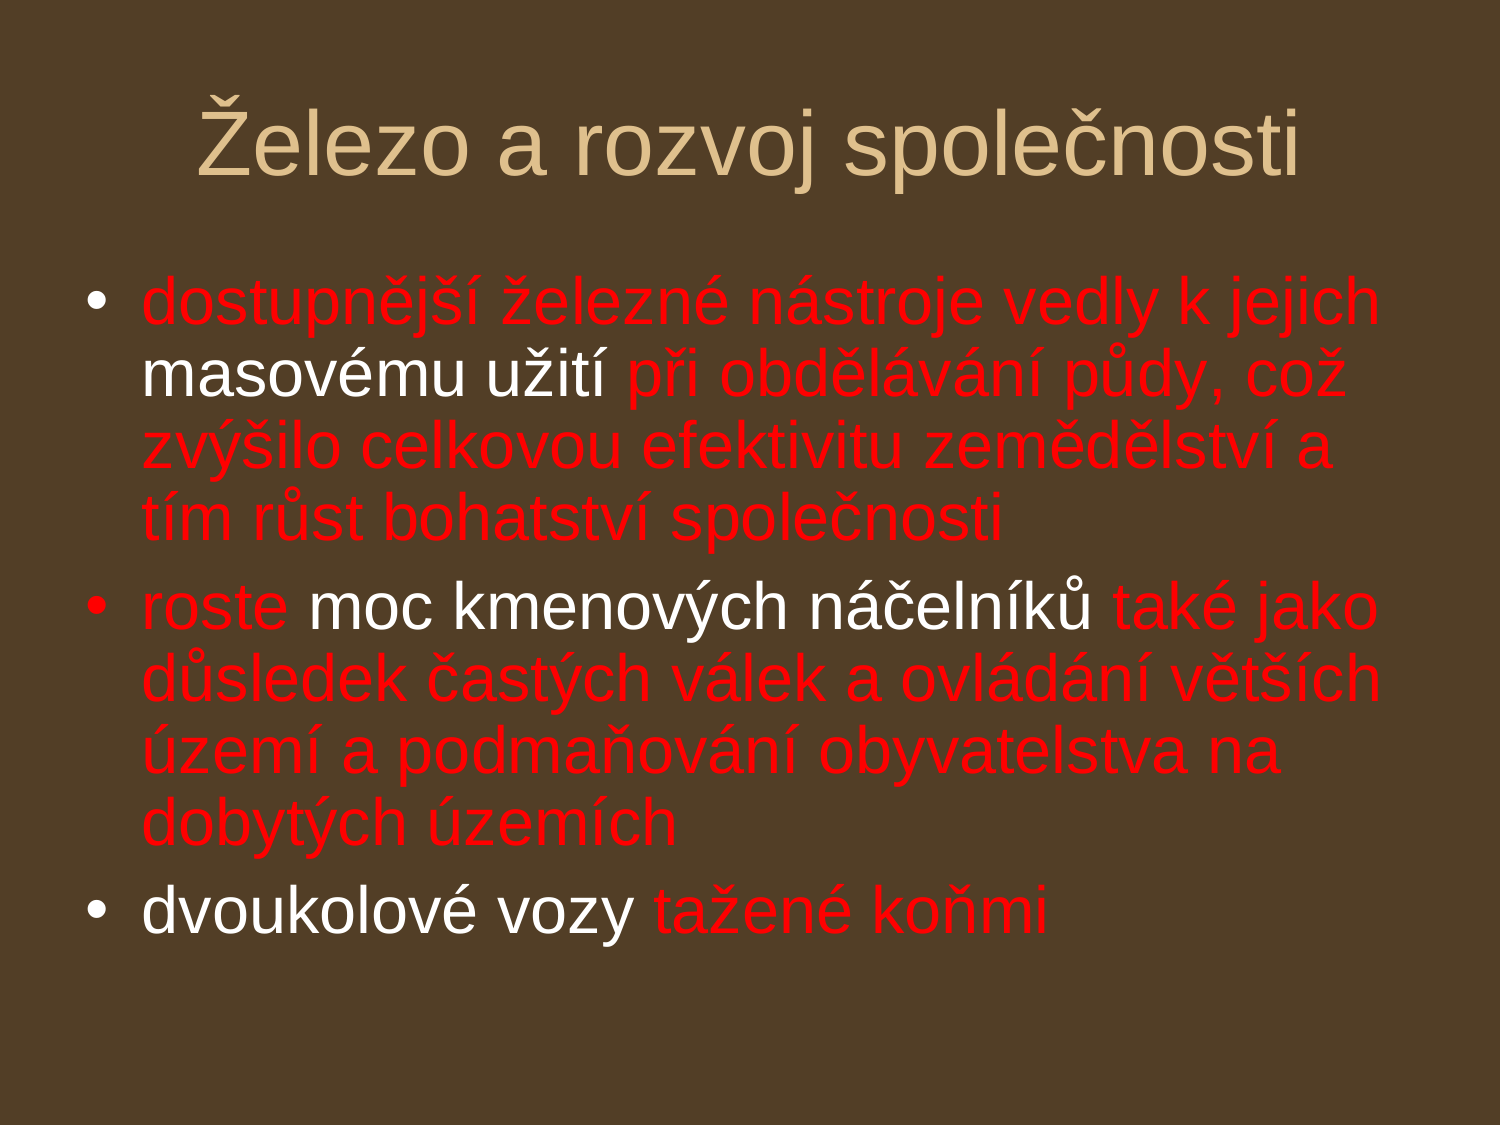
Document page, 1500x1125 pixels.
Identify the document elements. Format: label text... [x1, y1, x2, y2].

list dostupnější železné nástroje vedly k jejich masovému užití při obdělávání půdy, což zvýšilo celkovou efektivitu zemědělství a tím růst bohatství společnosti roste moc kmenových náčelníků také jako důsledek častých válek a ovládání větších území a podmaňování obyvatelstva na dobytých územích dvoukolové vozy tažené koňmi [70, 259, 1421, 1003]
title Železo a rozvoj společnosti [75, 45, 1426, 233]
